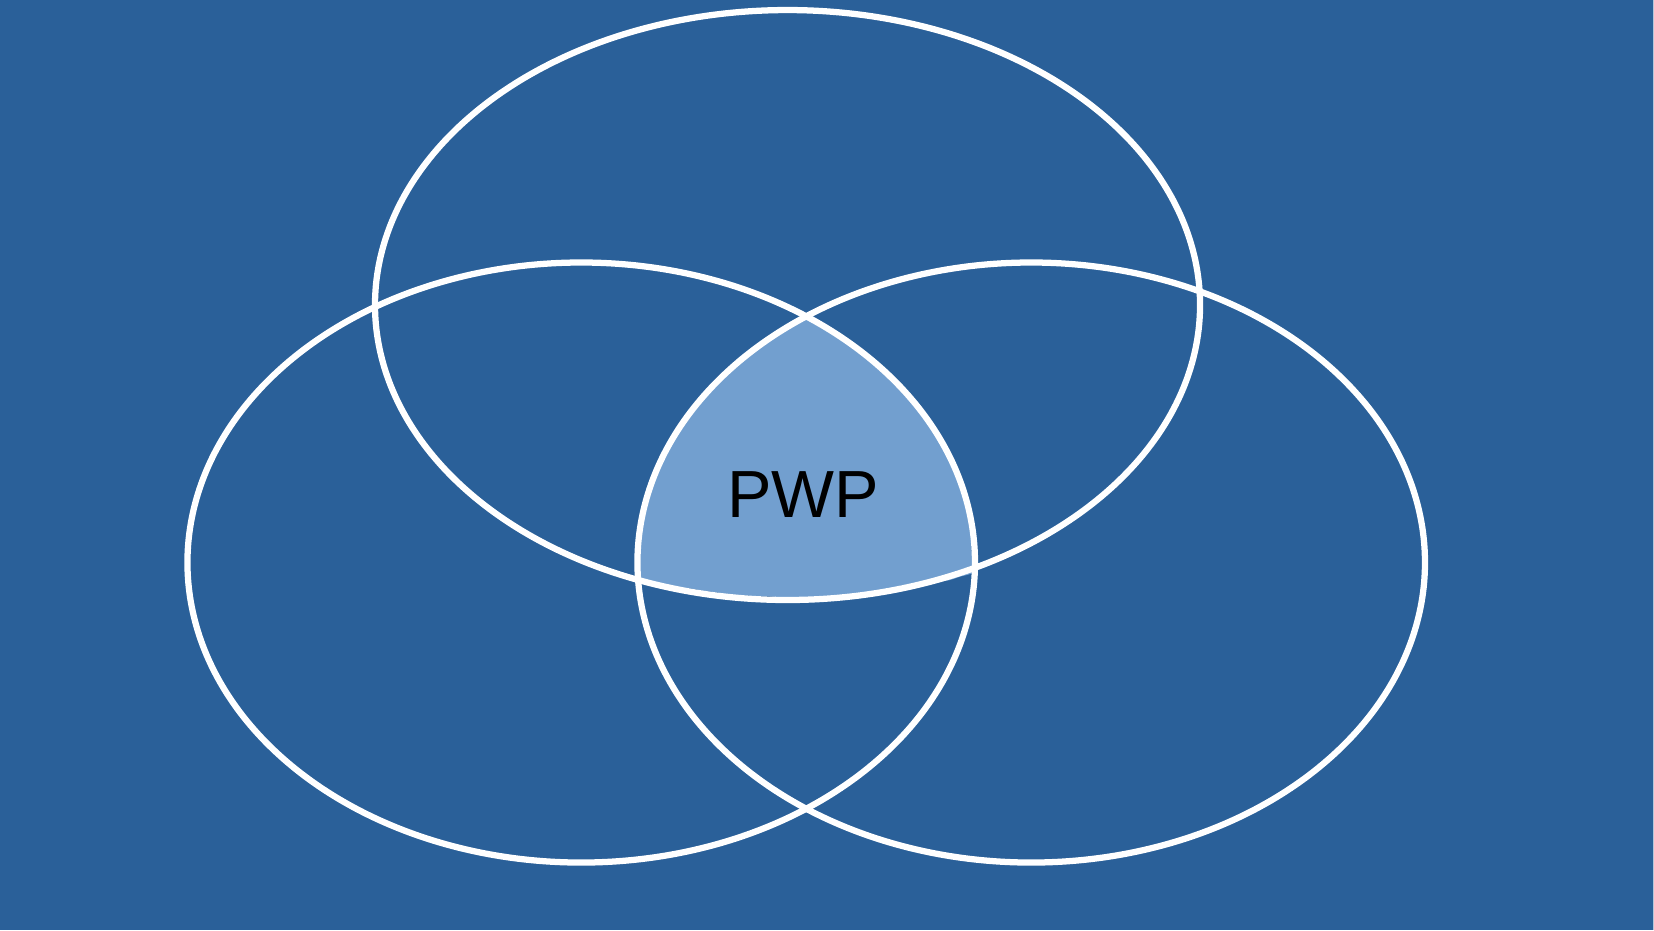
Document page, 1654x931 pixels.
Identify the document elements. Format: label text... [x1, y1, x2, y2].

text_box [641, 321, 971, 591]
text_box PWP [712, 450, 901, 595]
